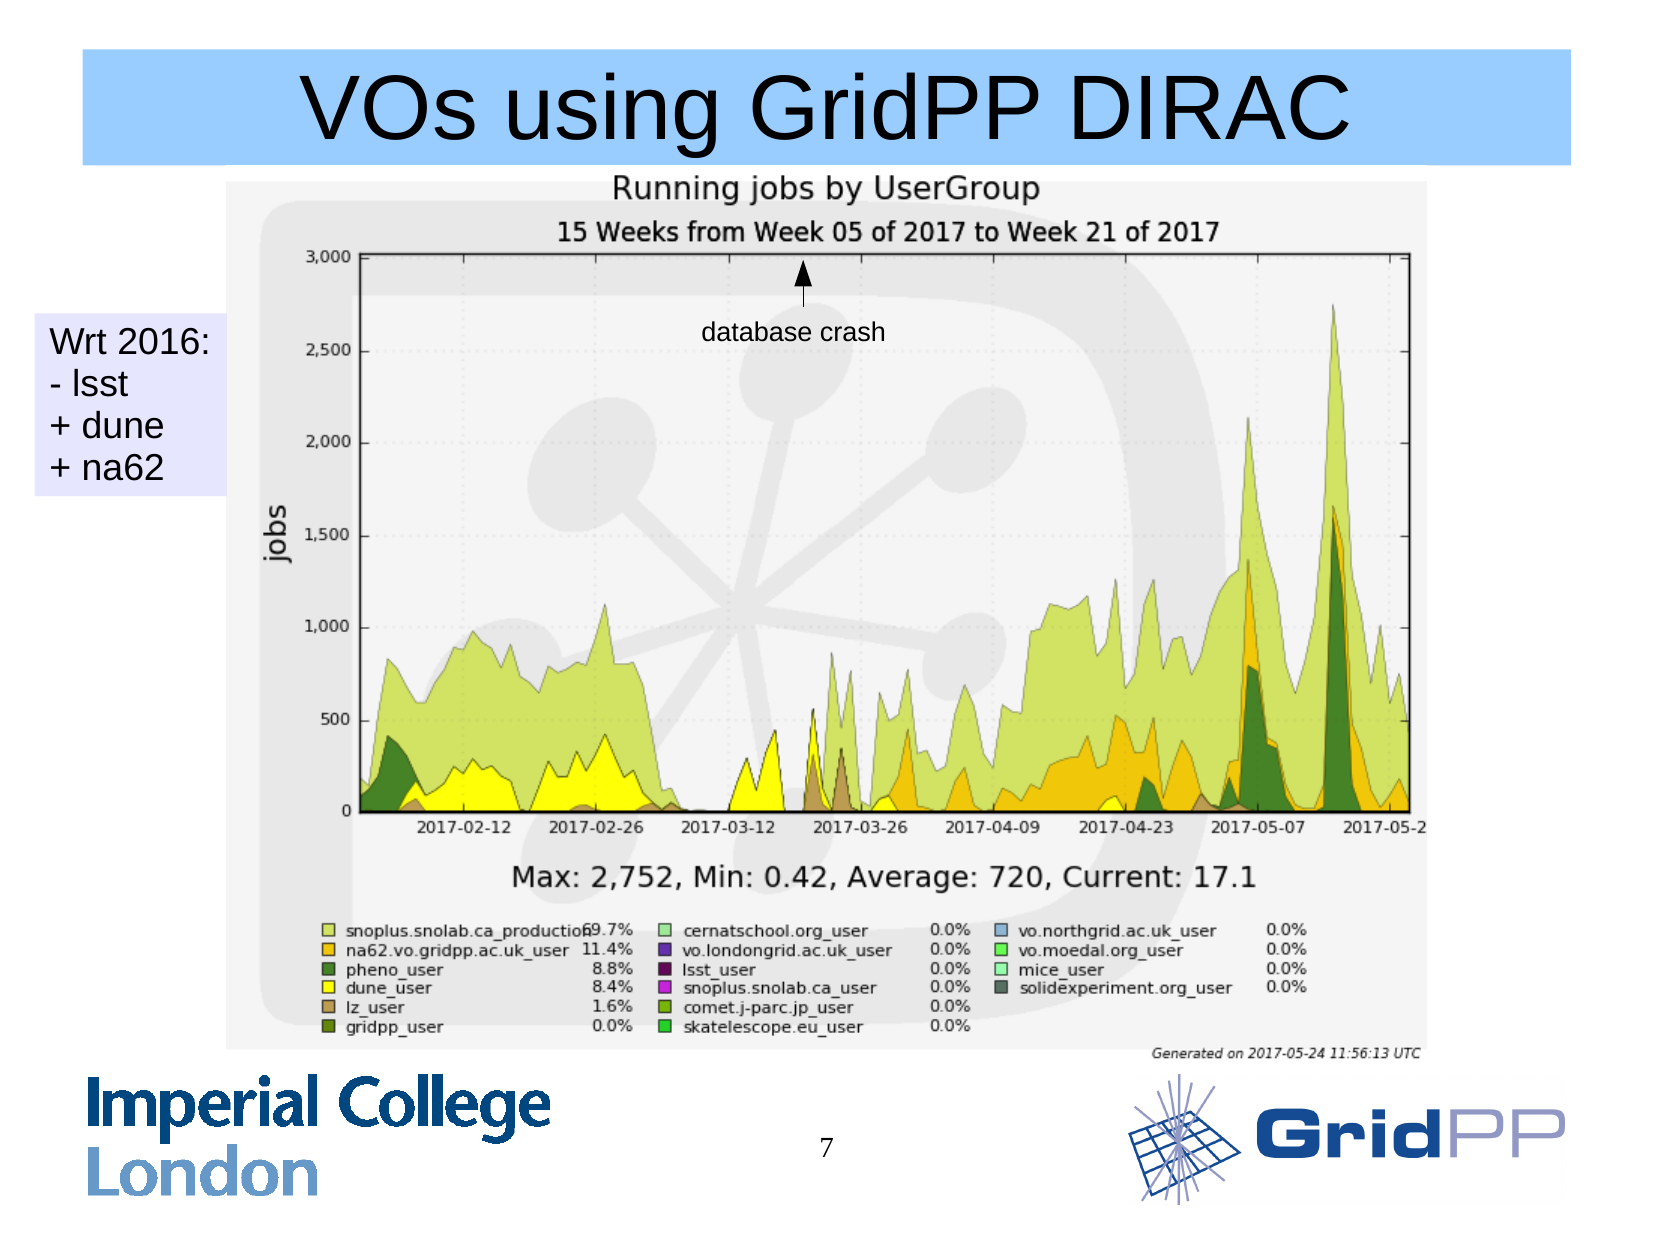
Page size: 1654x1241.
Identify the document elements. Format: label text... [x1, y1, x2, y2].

title VOs using GridPP DIRAC [82, 49, 1571, 166]
picture [226, 165, 1427, 1066]
picture [1128, 1074, 1565, 1205]
text_box Wrt 2016: - lsst + dune + na62 [34, 313, 227, 497]
text_box database crash [686, 309, 902, 355]
picture [88, 1074, 550, 1196]
